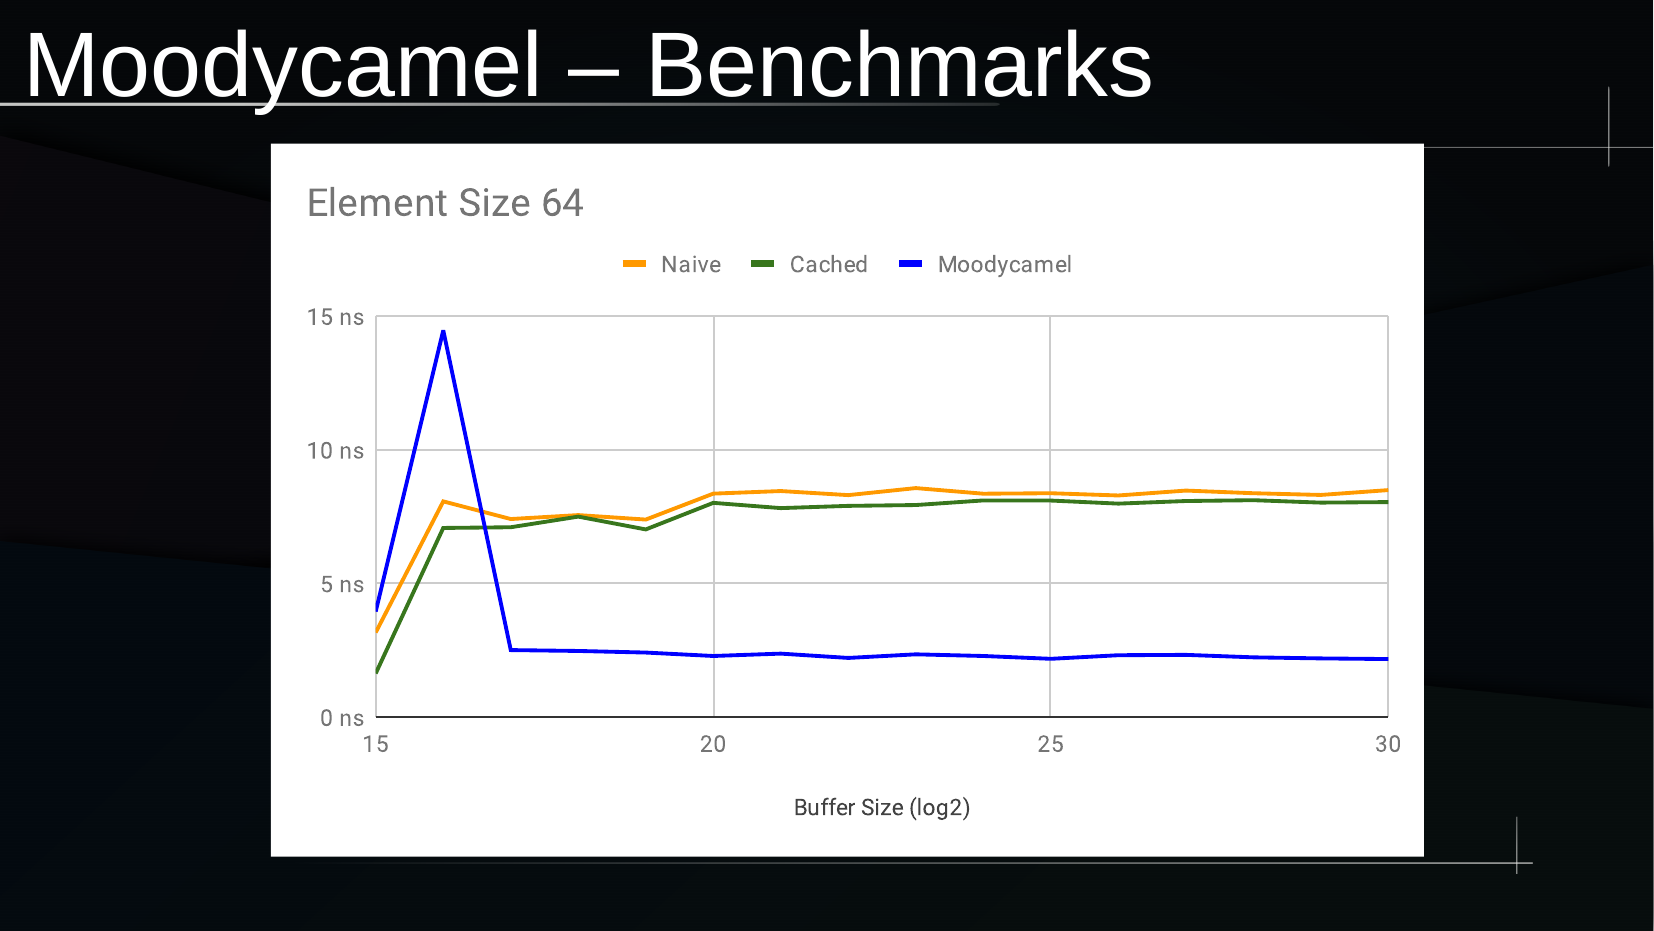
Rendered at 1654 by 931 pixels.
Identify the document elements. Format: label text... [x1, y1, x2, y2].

picture [0, 0, 1654, 931]
title Moodycamel – Benchmarks [23, 11, 1589, 119]
